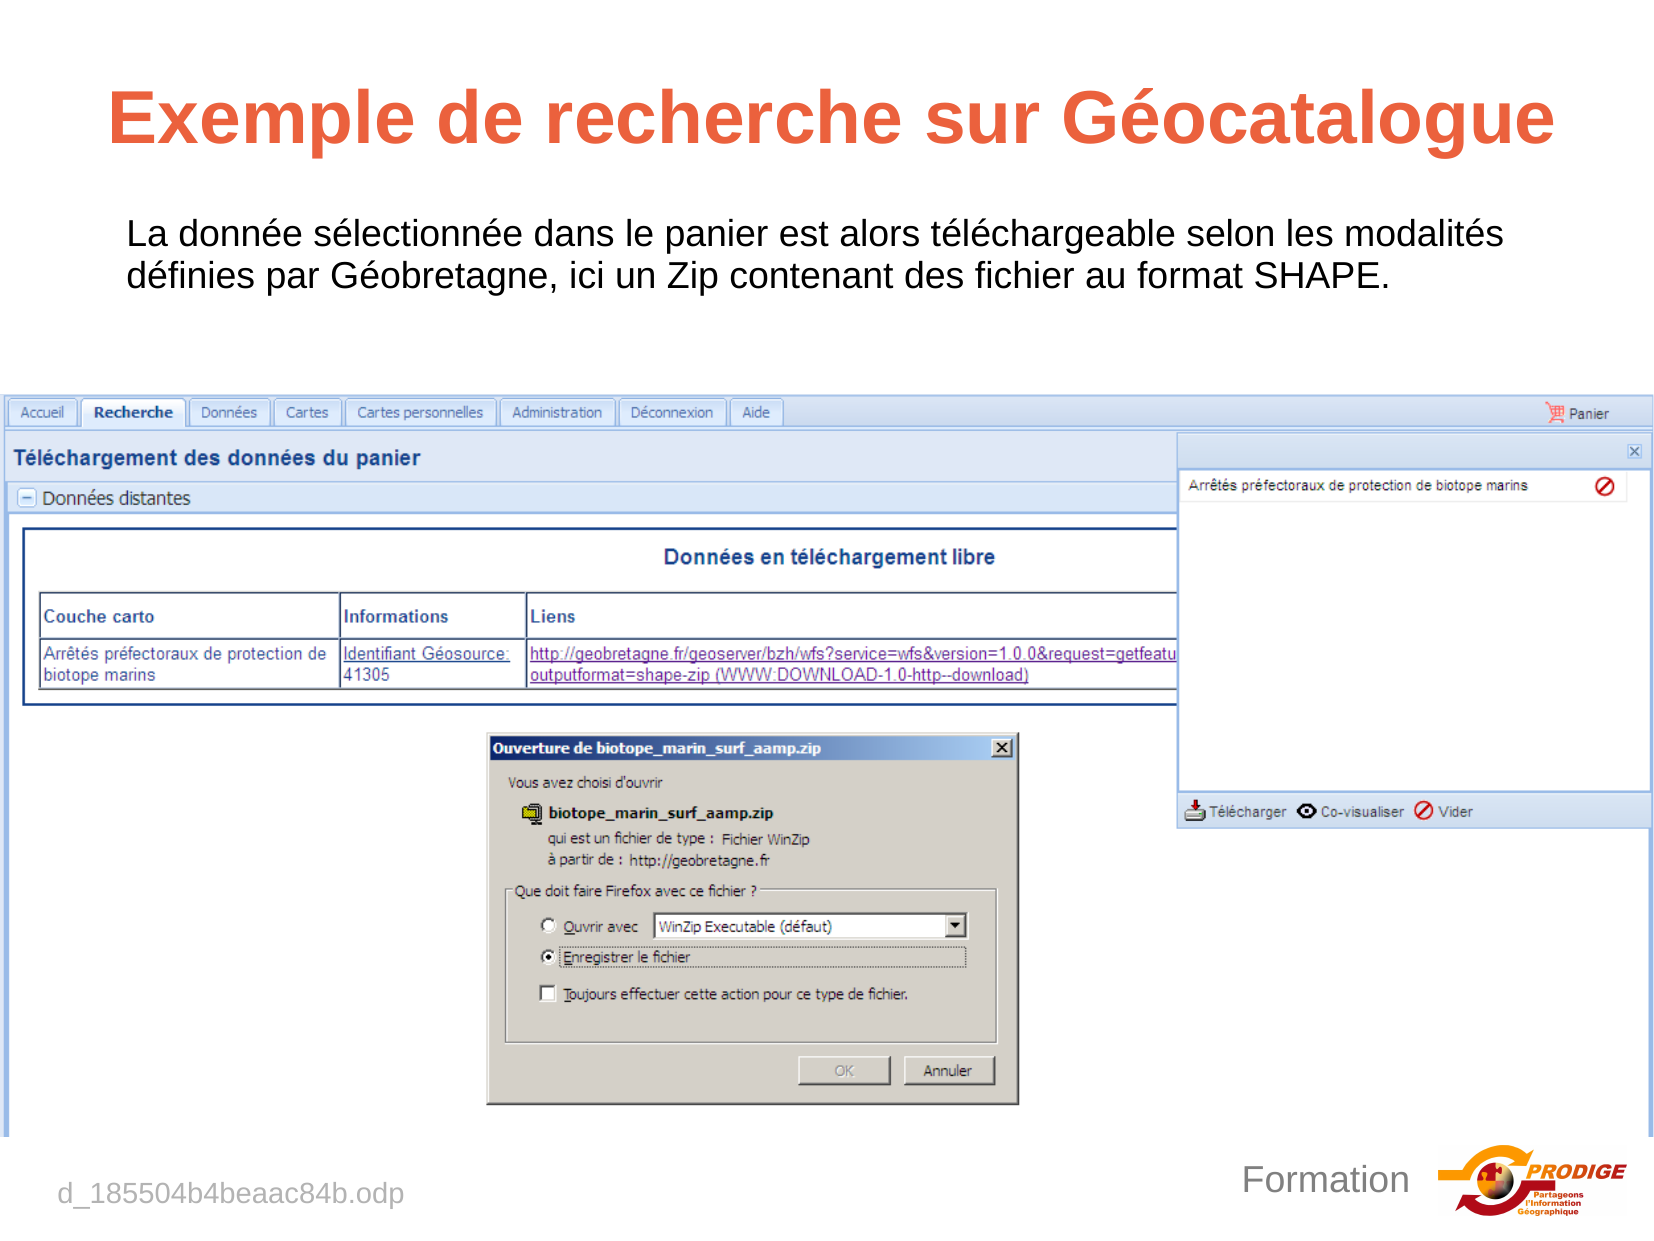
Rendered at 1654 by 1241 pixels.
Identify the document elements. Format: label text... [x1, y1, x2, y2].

picture [0, 394, 1654, 1137]
text_box La donnée sélectionnée dans le panier est alors téléchargeable selon les modalités définies par Géobretagne, ici un Zip contenant des fichier au format SHAPE. [111, 205, 1530, 305]
picture [1438, 1145, 1627, 1216]
title Exemple de recherche sur Géocatalogue [88, 21, 1577, 214]
